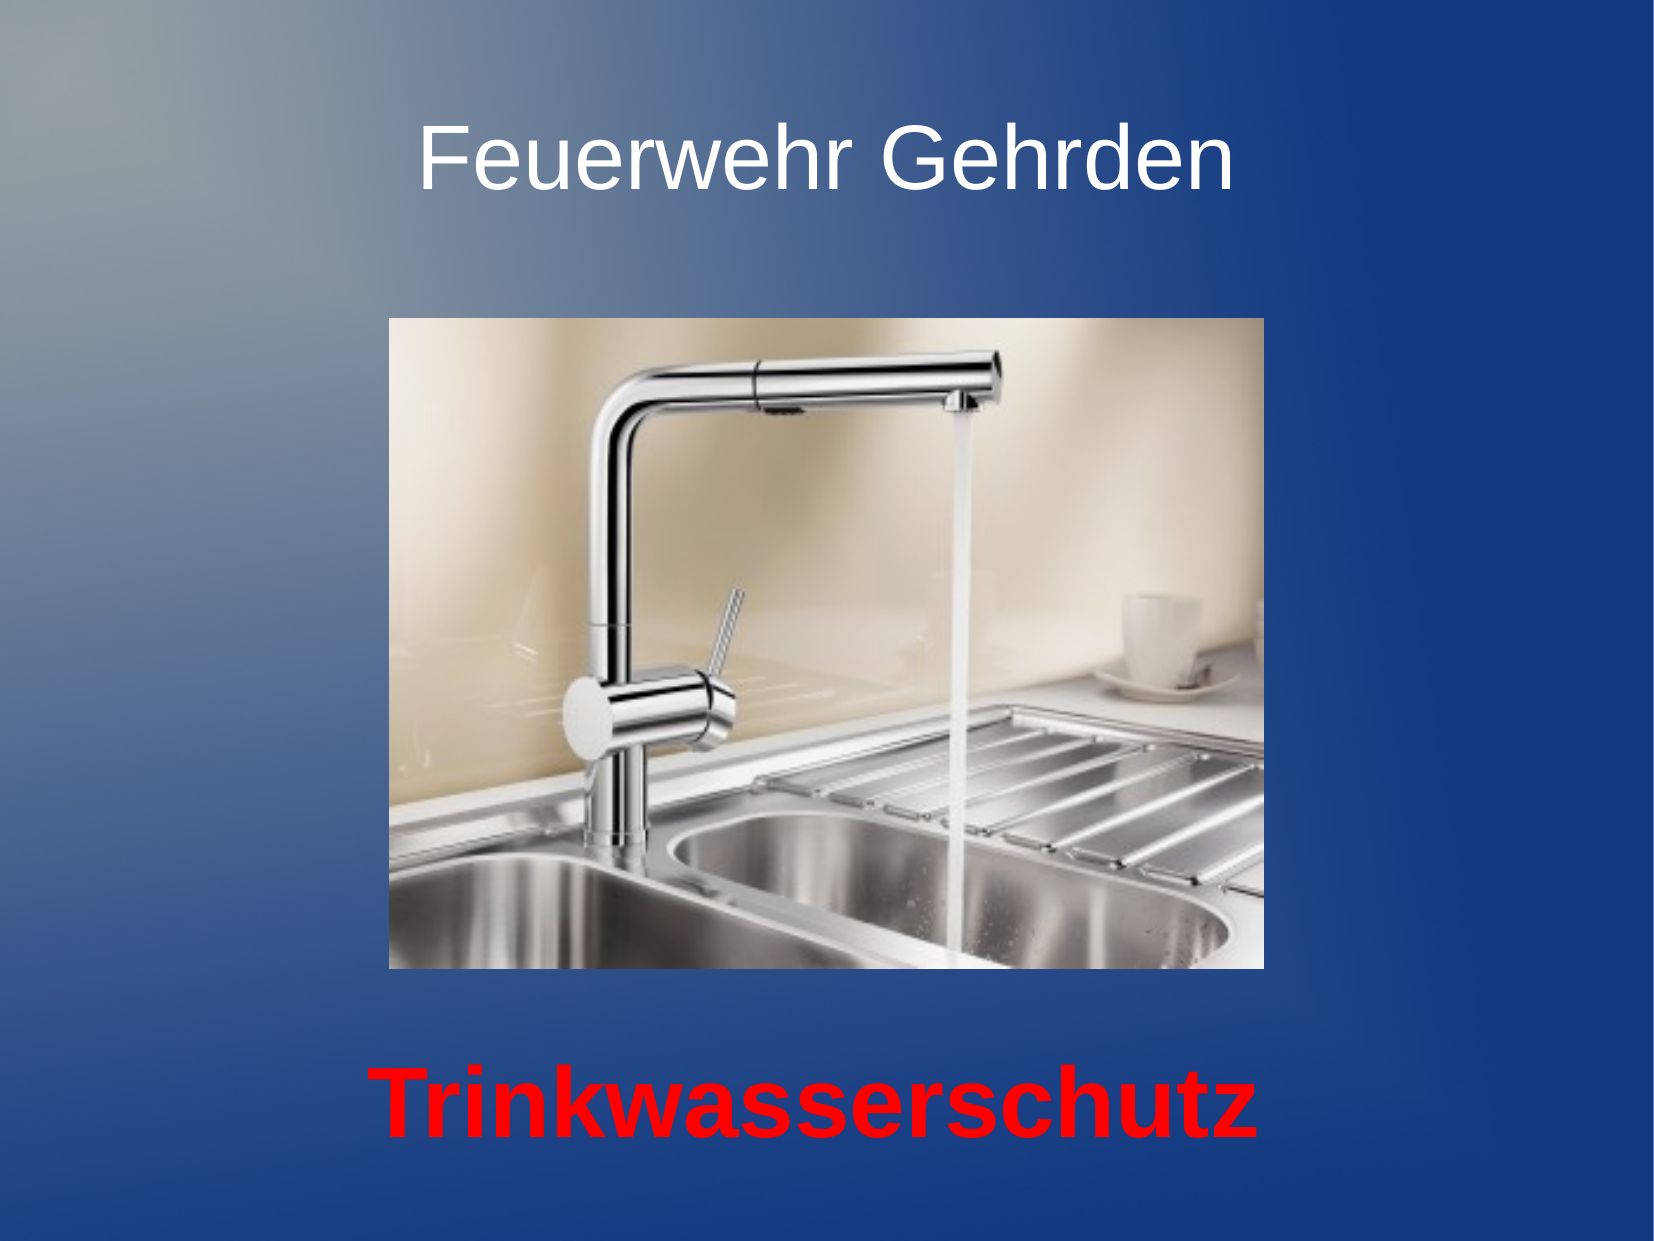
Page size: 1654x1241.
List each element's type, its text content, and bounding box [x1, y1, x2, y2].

text_box Trinkwasserschutz [257, 1039, 1371, 1166]
title Feuerwehr Gehrden [82, 49, 1571, 257]
picture [389, 318, 1264, 969]
